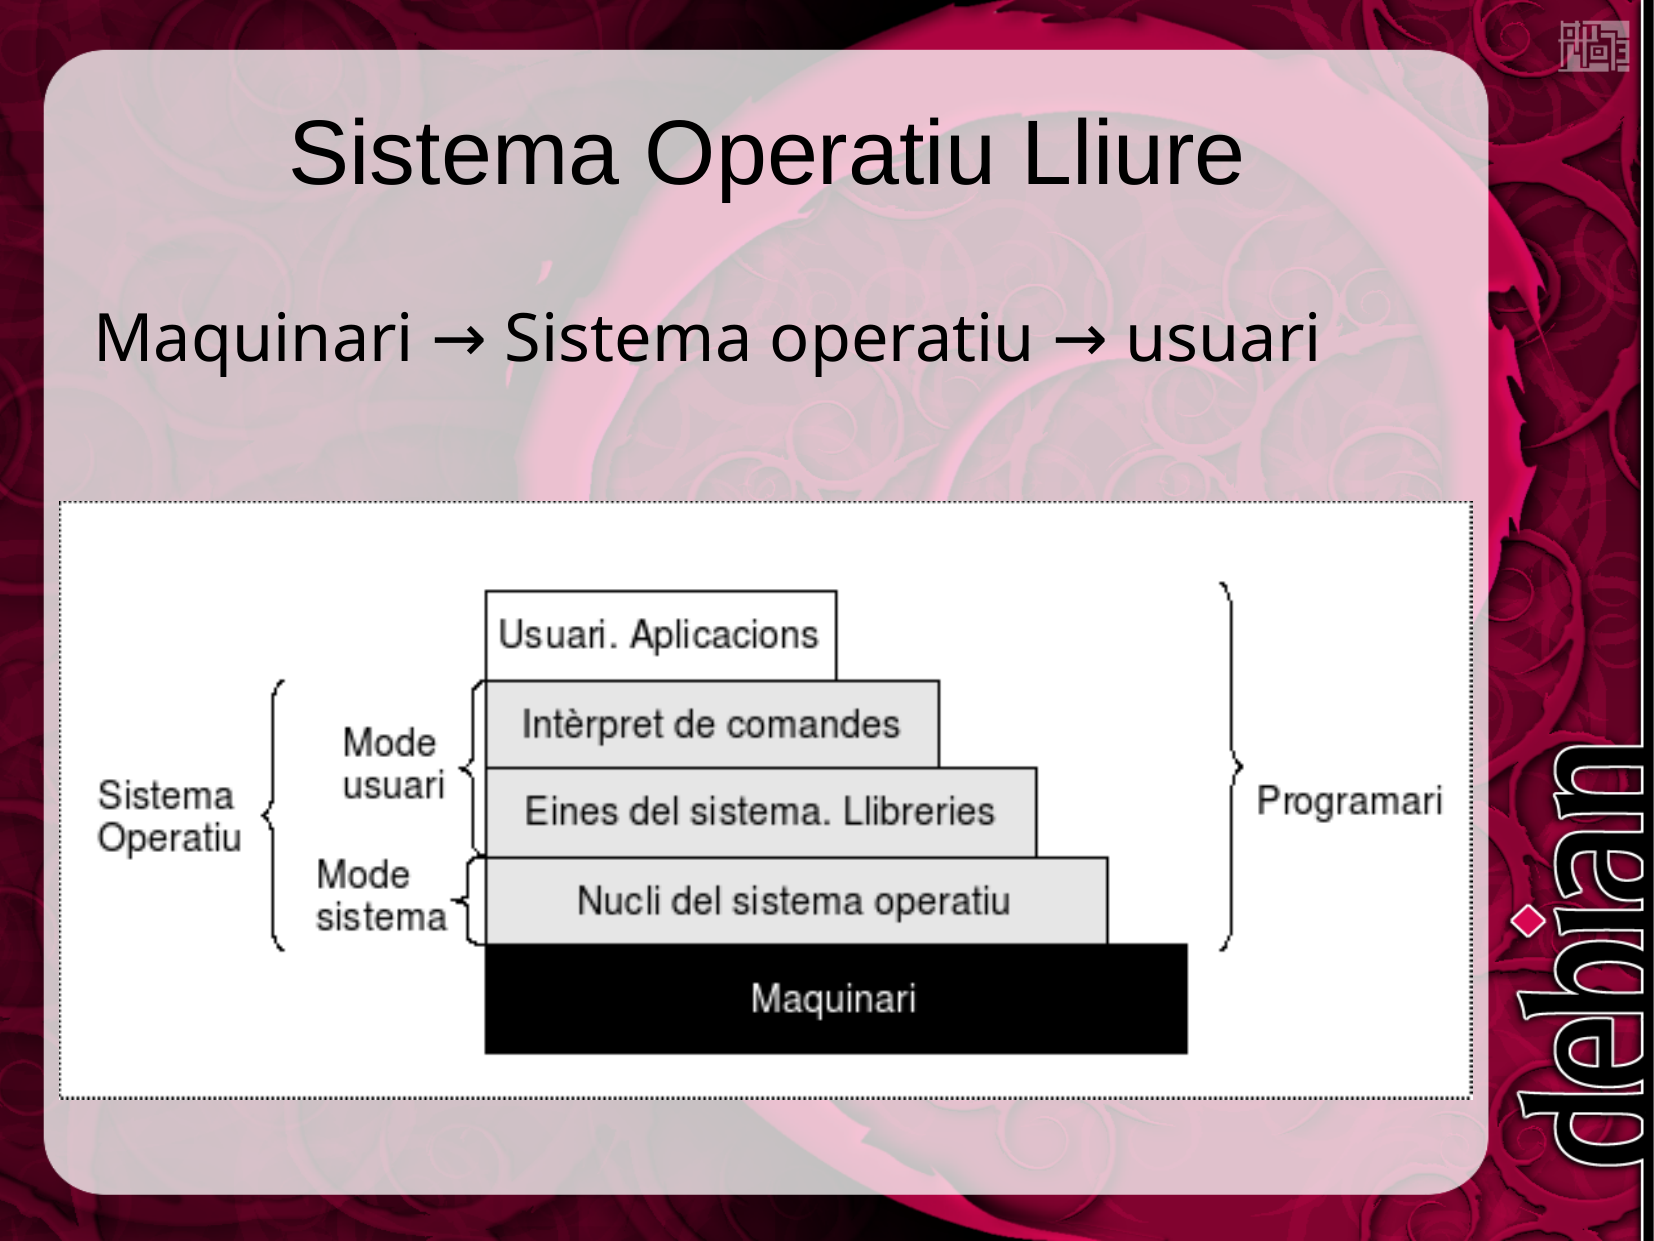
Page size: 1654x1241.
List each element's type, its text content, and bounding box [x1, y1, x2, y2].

title Sistema Operatiu Lliure [59, 49, 1477, 257]
picture [0, 0, 1654, 1241]
list Maquinari → Sistema operatiu → usuari [59, 290, 1477, 1109]
